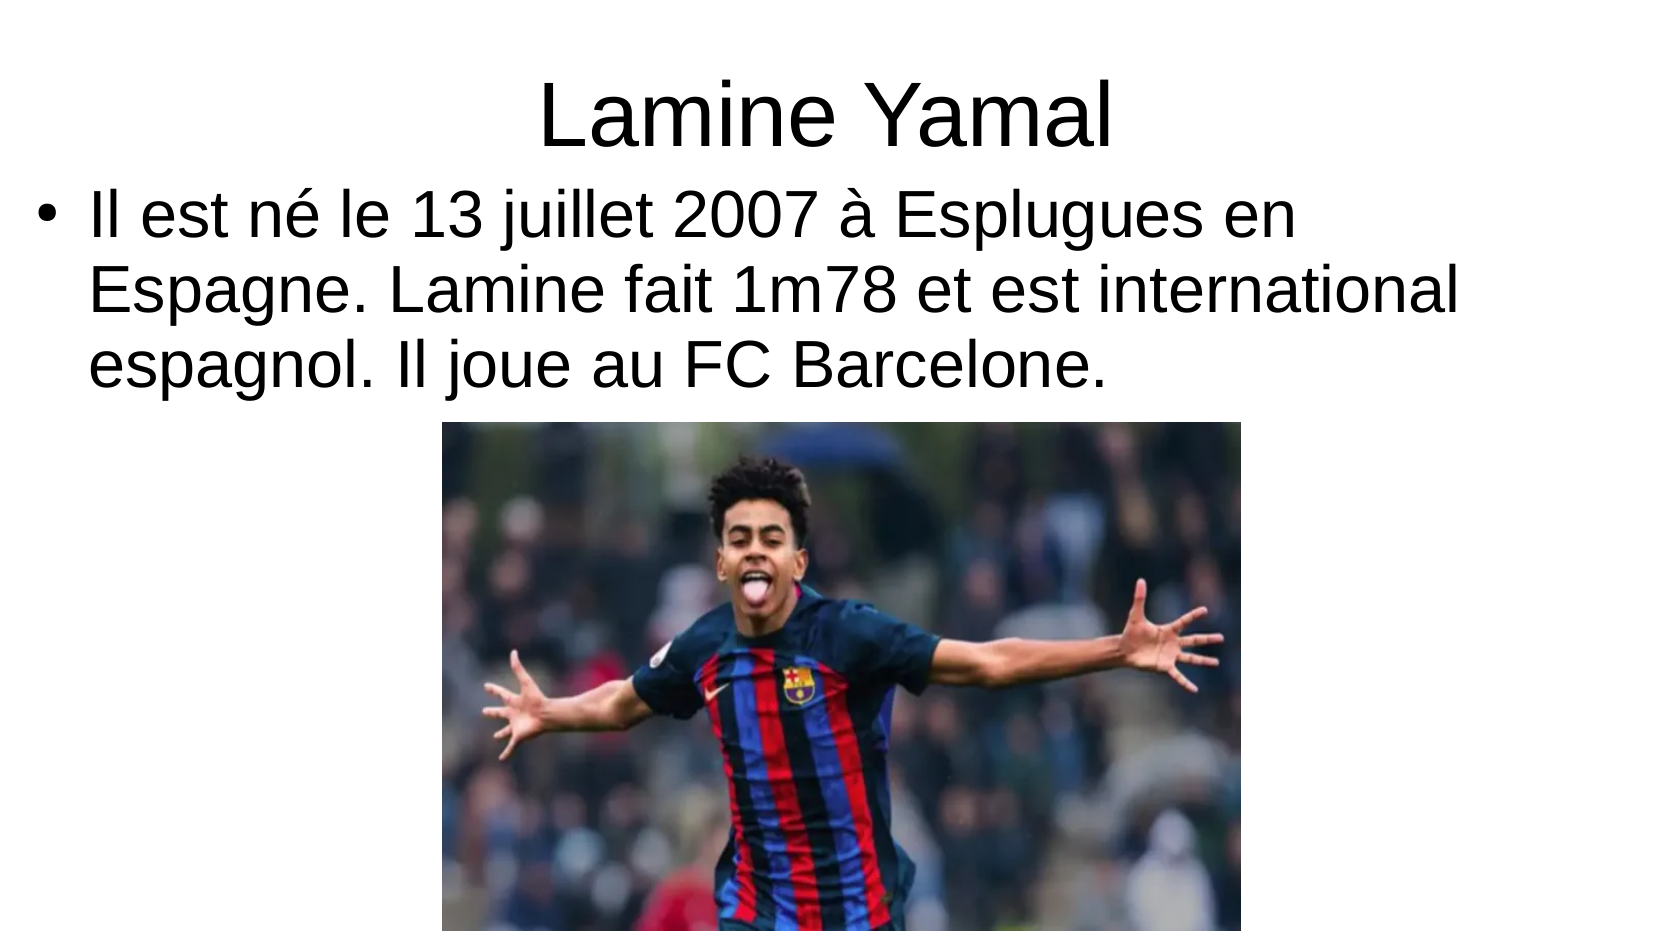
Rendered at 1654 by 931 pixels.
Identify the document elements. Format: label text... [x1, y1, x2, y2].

list Il est né le 13 juillet 2007 à Esplugues en Espagne. Lamine fait 1m78 et est international espagnol. Il joue au FC Barcelone. [17, 177, 1506, 717]
picture [442, 422, 1241, 931]
title Lamine Yamal [82, 37, 1571, 193]
